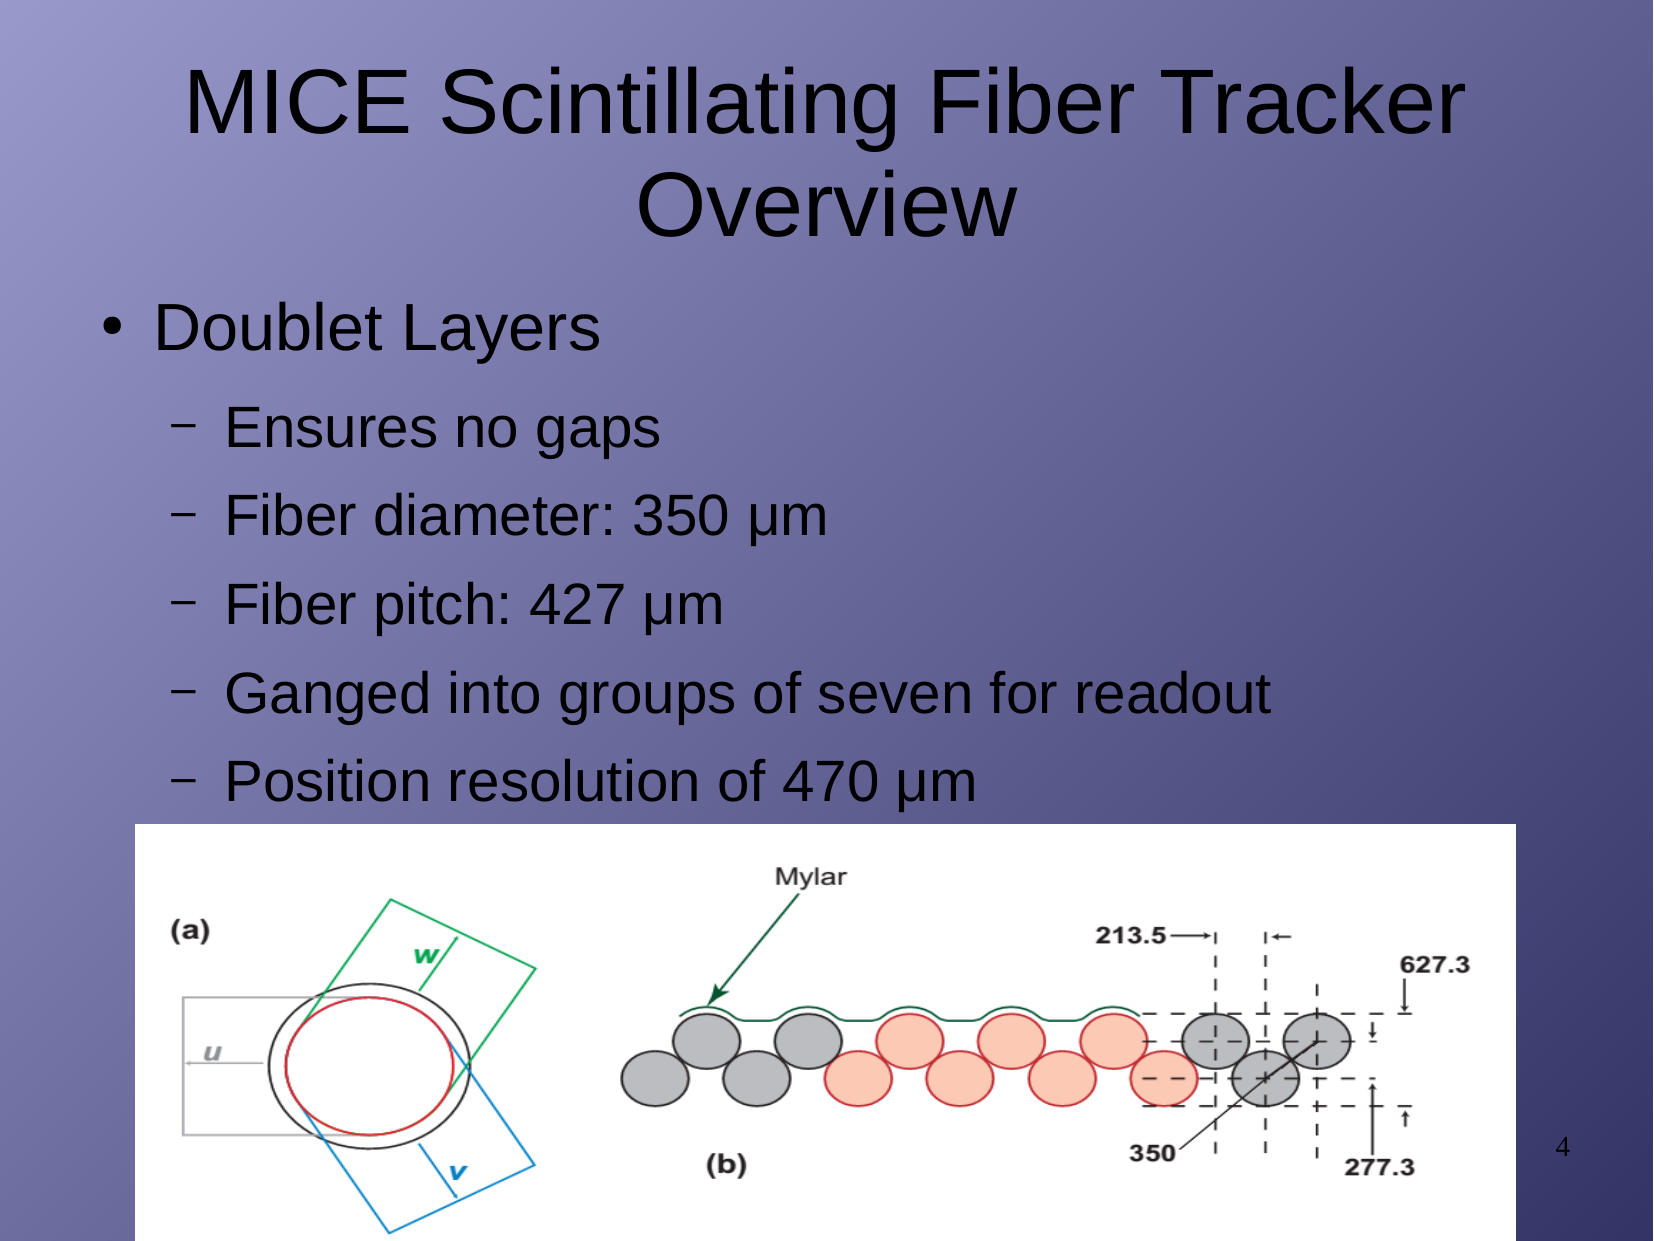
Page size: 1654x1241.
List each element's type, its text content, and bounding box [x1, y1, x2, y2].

title MICE Scintillating Fiber Tracker Overview [82, 49, 1571, 257]
list Doublet Layers Ensures no gaps Fiber diameter: 350 μm Fiber pitch: 427 μm Ganged into groups of seven for readout Position resolution of 470 μm [82, 290, 1571, 1010]
picture [135, 824, 1516, 1241]
